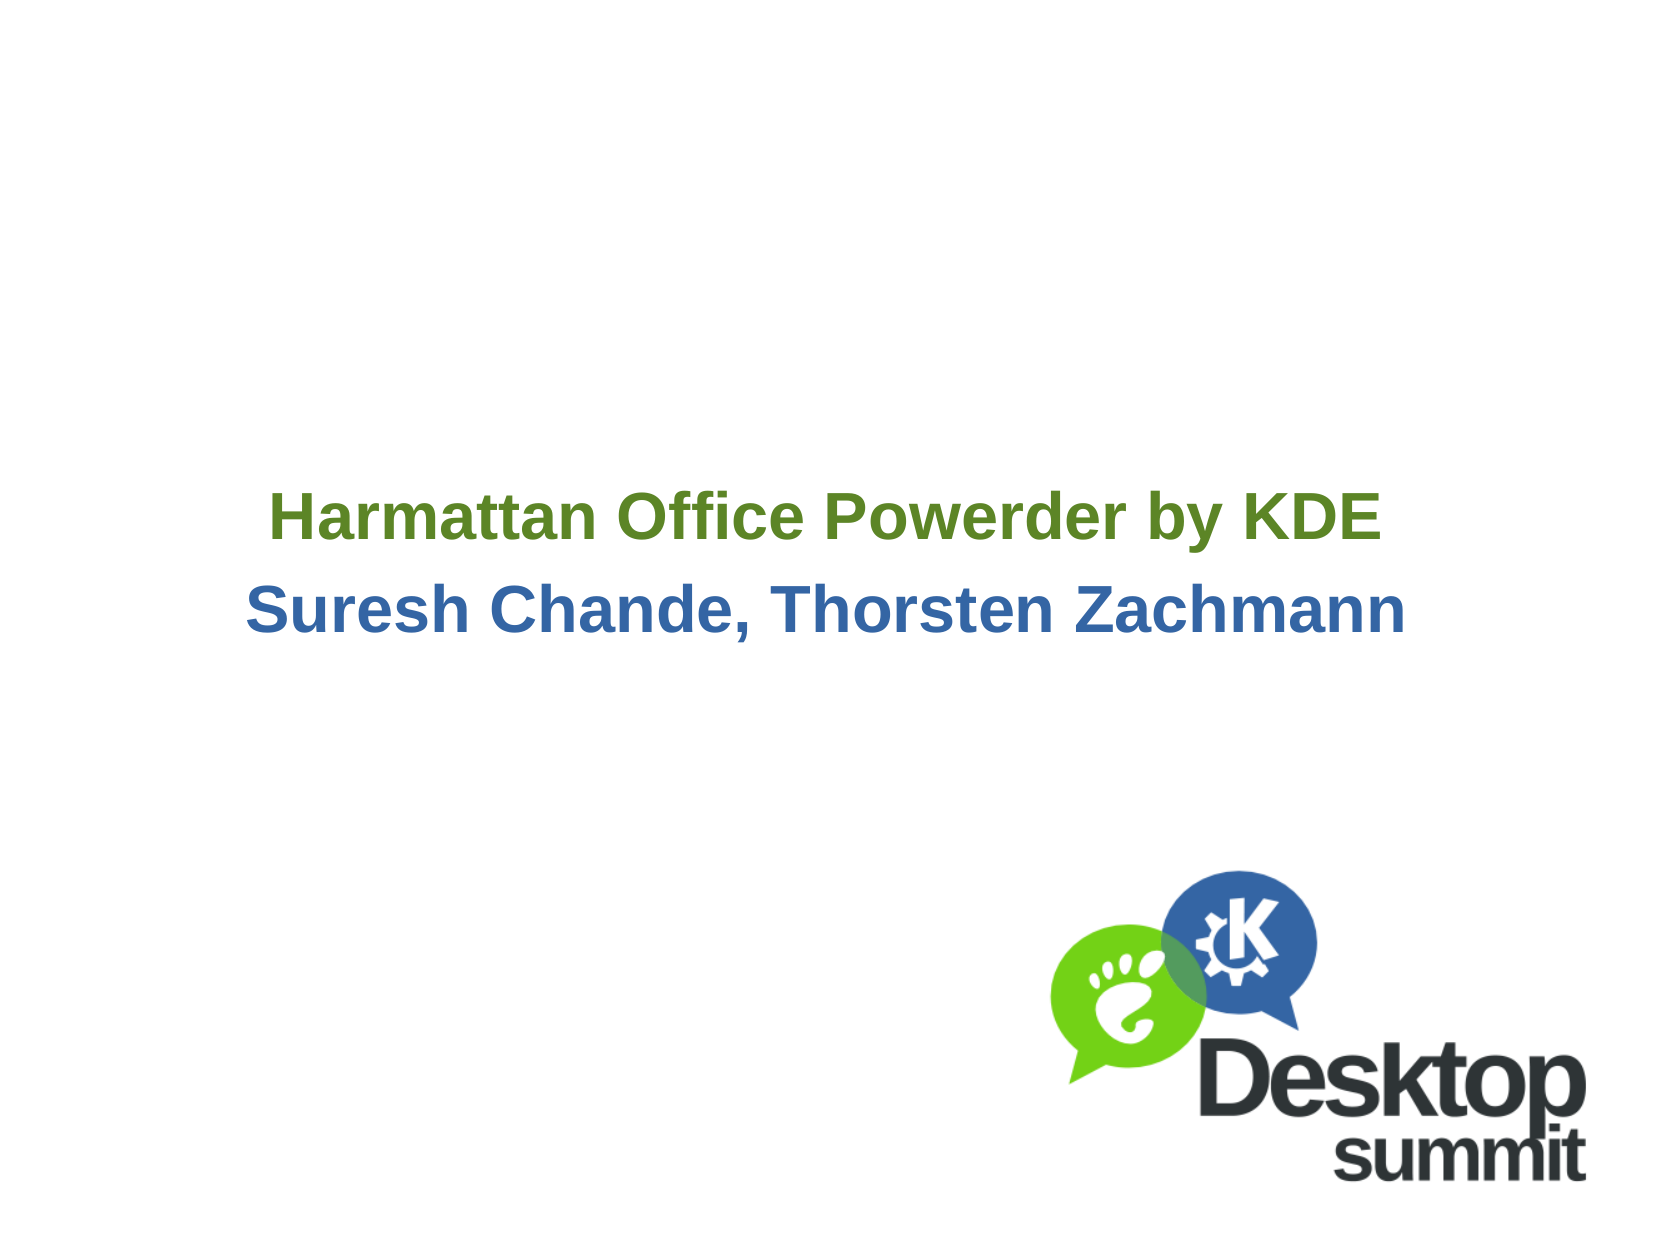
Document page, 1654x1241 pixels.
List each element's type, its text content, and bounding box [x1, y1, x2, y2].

picture [1010, 817, 1637, 1235]
text_box Harmattan Office Powerder by KDE [82, 470, 1571, 564]
subtitle Suresh Chande, Thorsten Zachmann [82, 564, 1571, 658]
